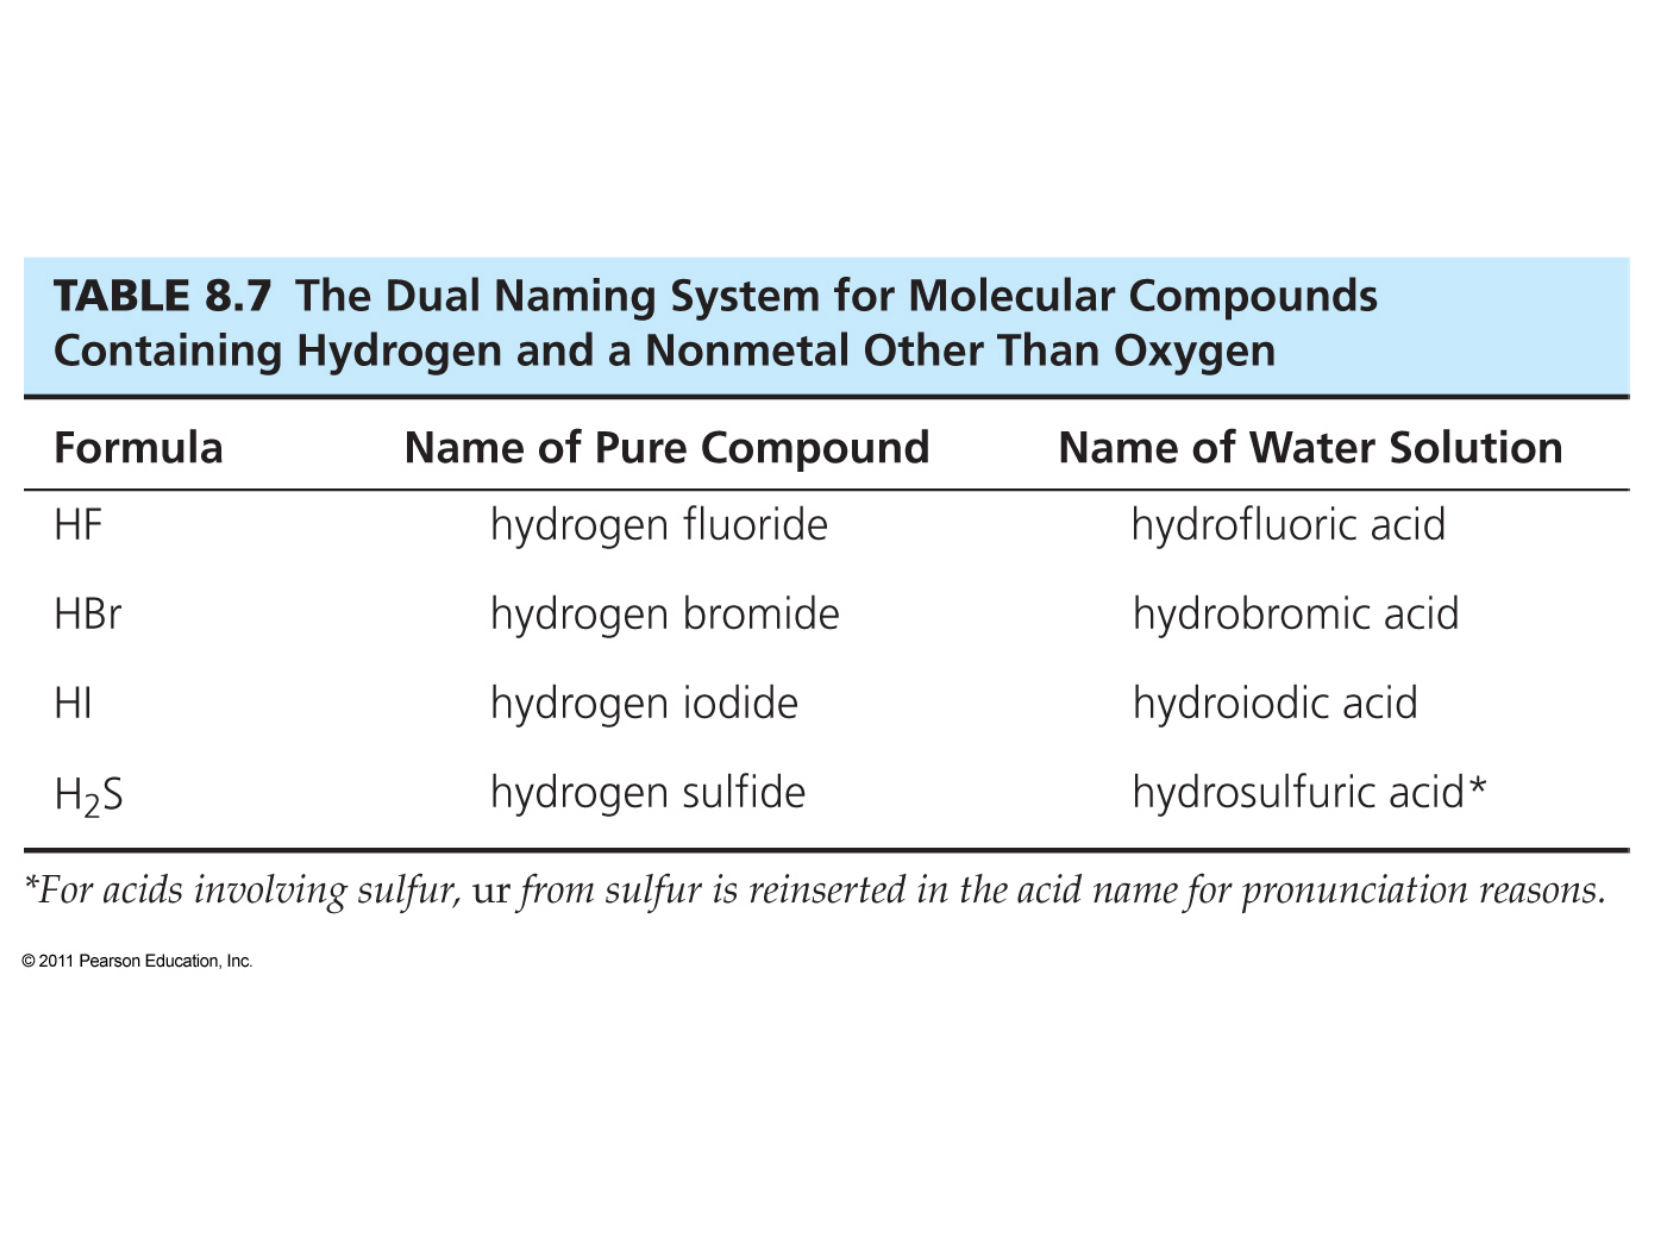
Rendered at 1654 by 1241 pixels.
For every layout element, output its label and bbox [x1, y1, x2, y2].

picture [0, 234, 1654, 1006]
